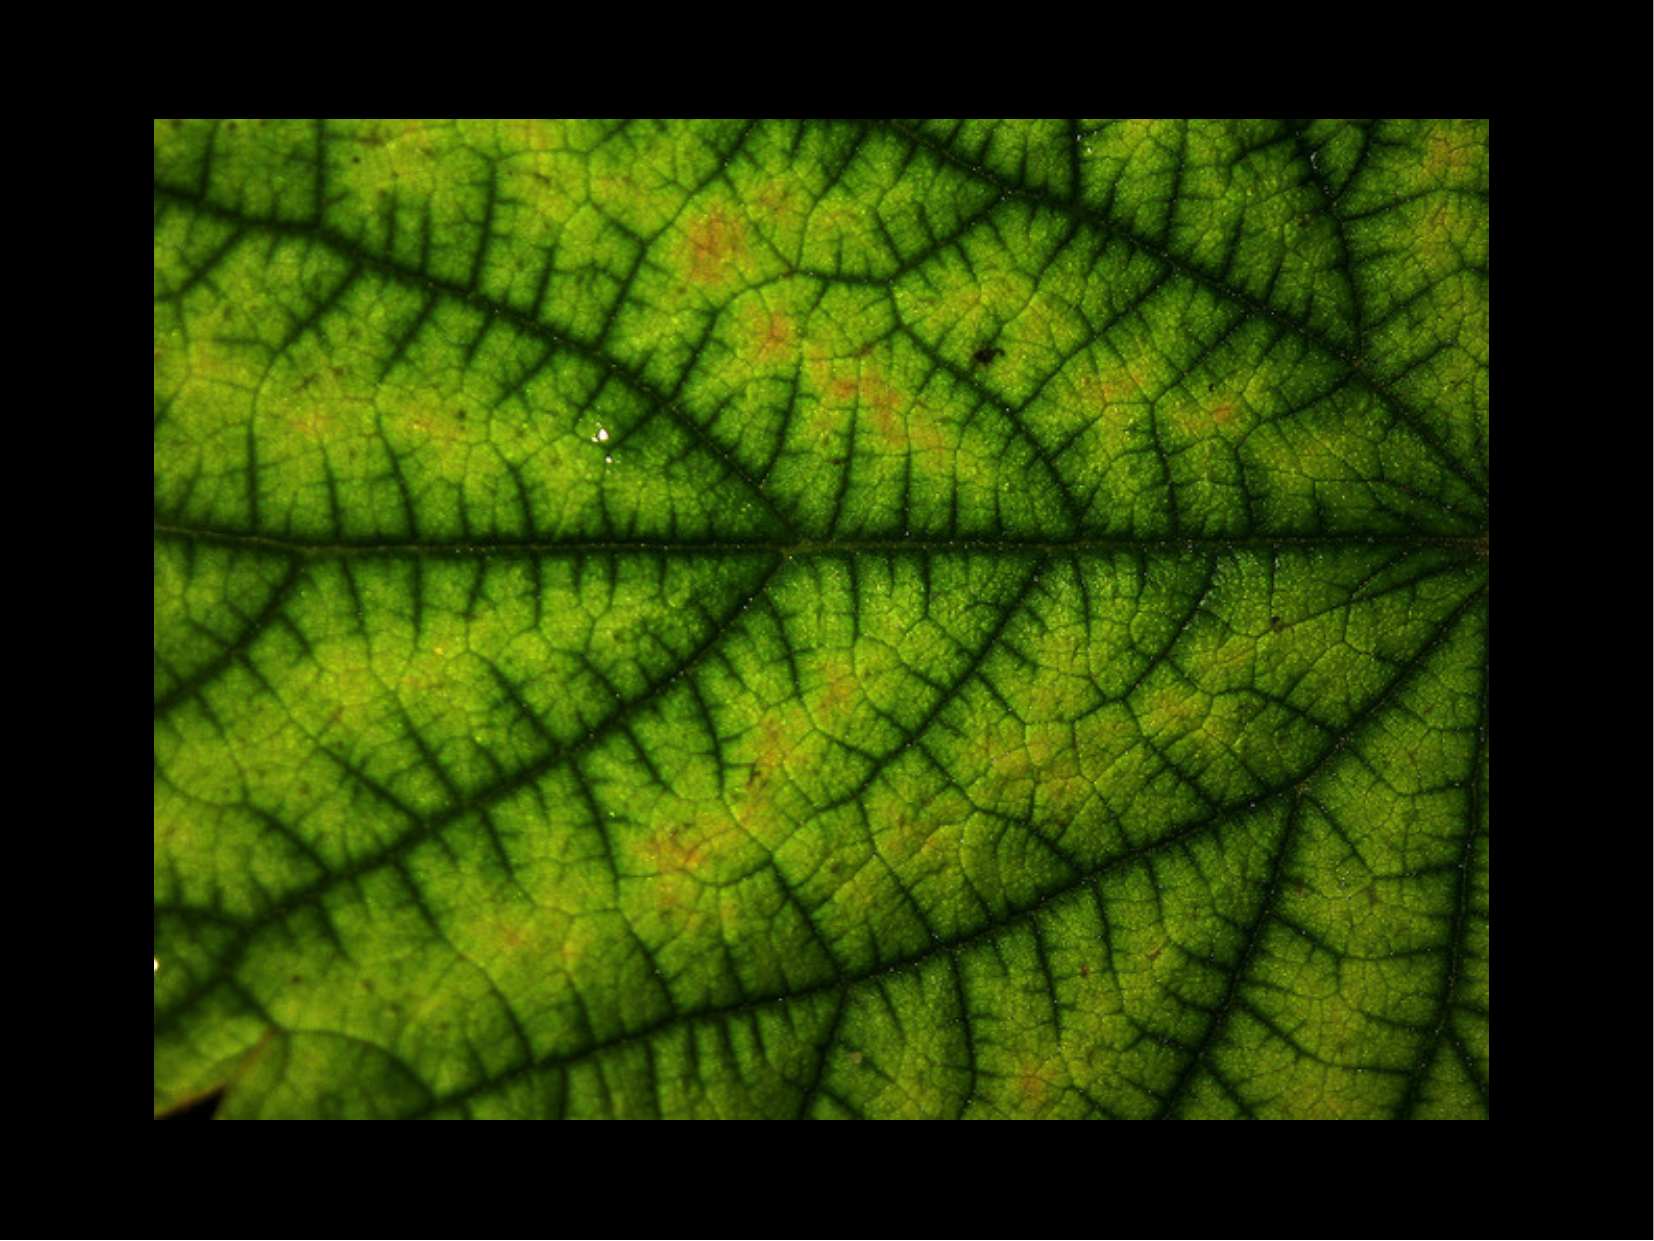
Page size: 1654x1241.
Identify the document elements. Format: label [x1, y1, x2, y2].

picture [154, 119, 1489, 1120]
